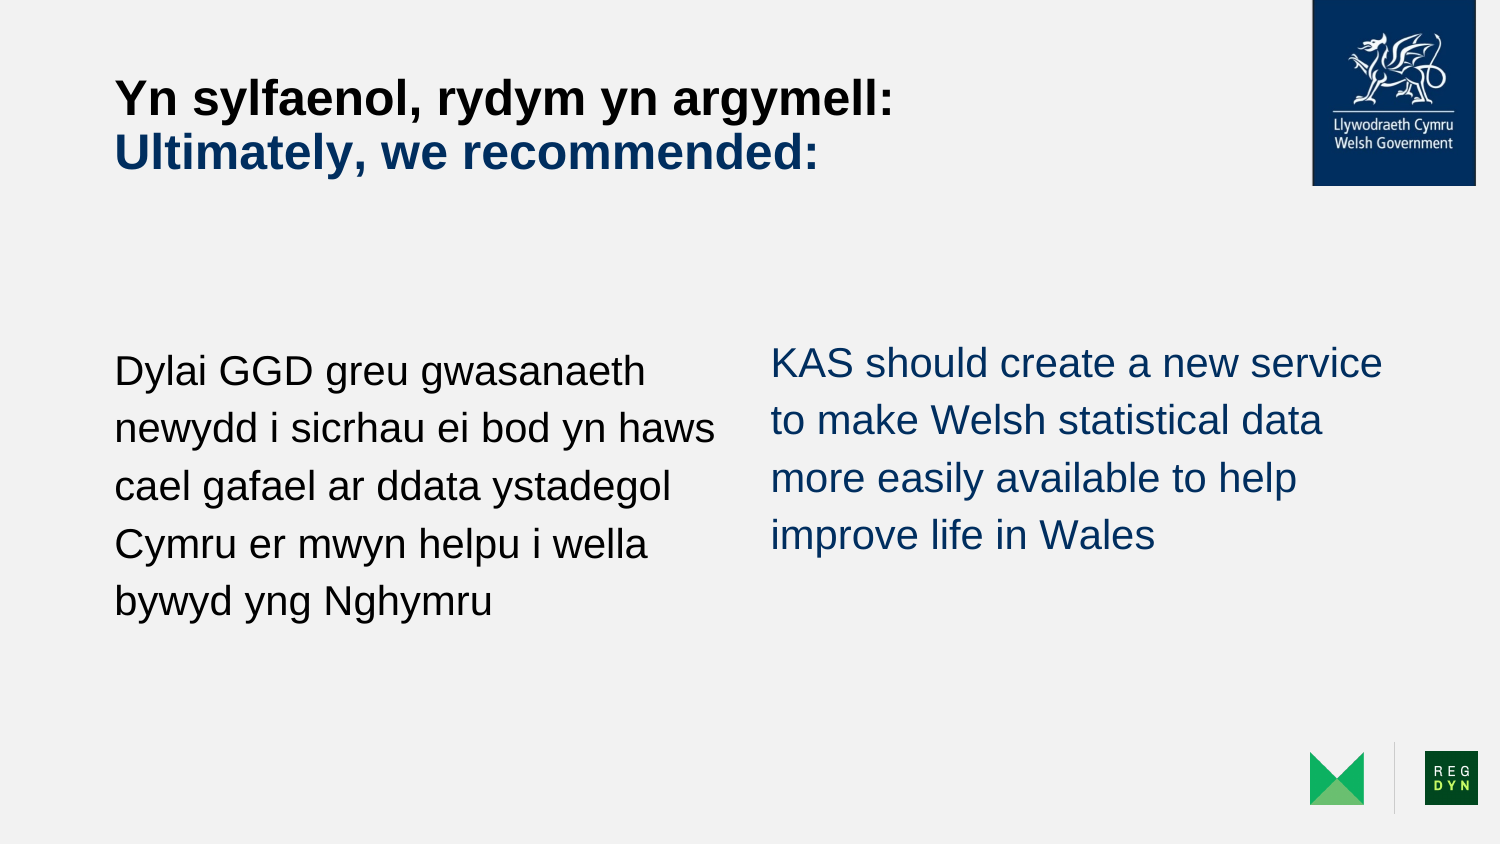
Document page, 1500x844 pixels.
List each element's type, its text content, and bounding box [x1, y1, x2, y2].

picture [1425, 751, 1478, 805]
title Yn sylfaenol, rydym yn argymell: Ultimately, we recommended: [103, 44, 1397, 209]
list Dylai GGD greu gwasanaeth newydd i sicrhau ei bod yn haws cael gafael ar ddata ystadegol Cymru er mwyn helpu i wella bywyd yng Nghymru [103, 212, 741, 748]
picture [1310, 752, 1364, 805]
list KAS should create a new service to make Welsh statistical data more easily available to help improve life in Wales [759, 212, 1397, 748]
